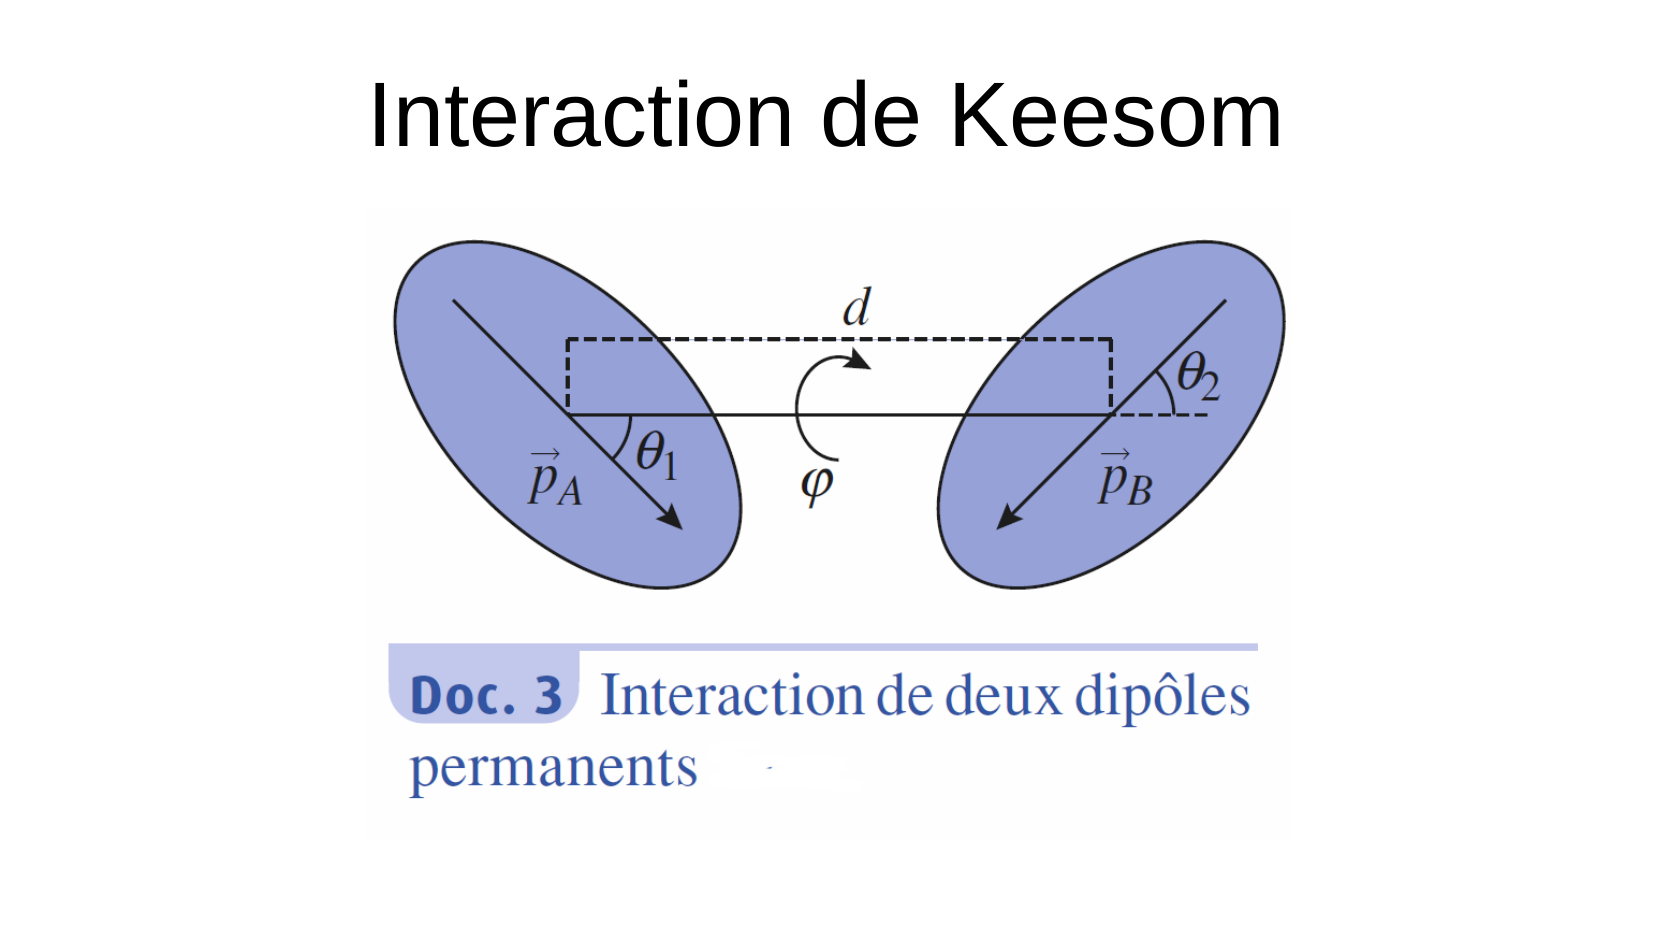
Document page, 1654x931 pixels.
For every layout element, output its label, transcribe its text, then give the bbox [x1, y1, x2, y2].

picture [366, 207, 1317, 839]
title Interaction de Keesom [82, 37, 1571, 193]
